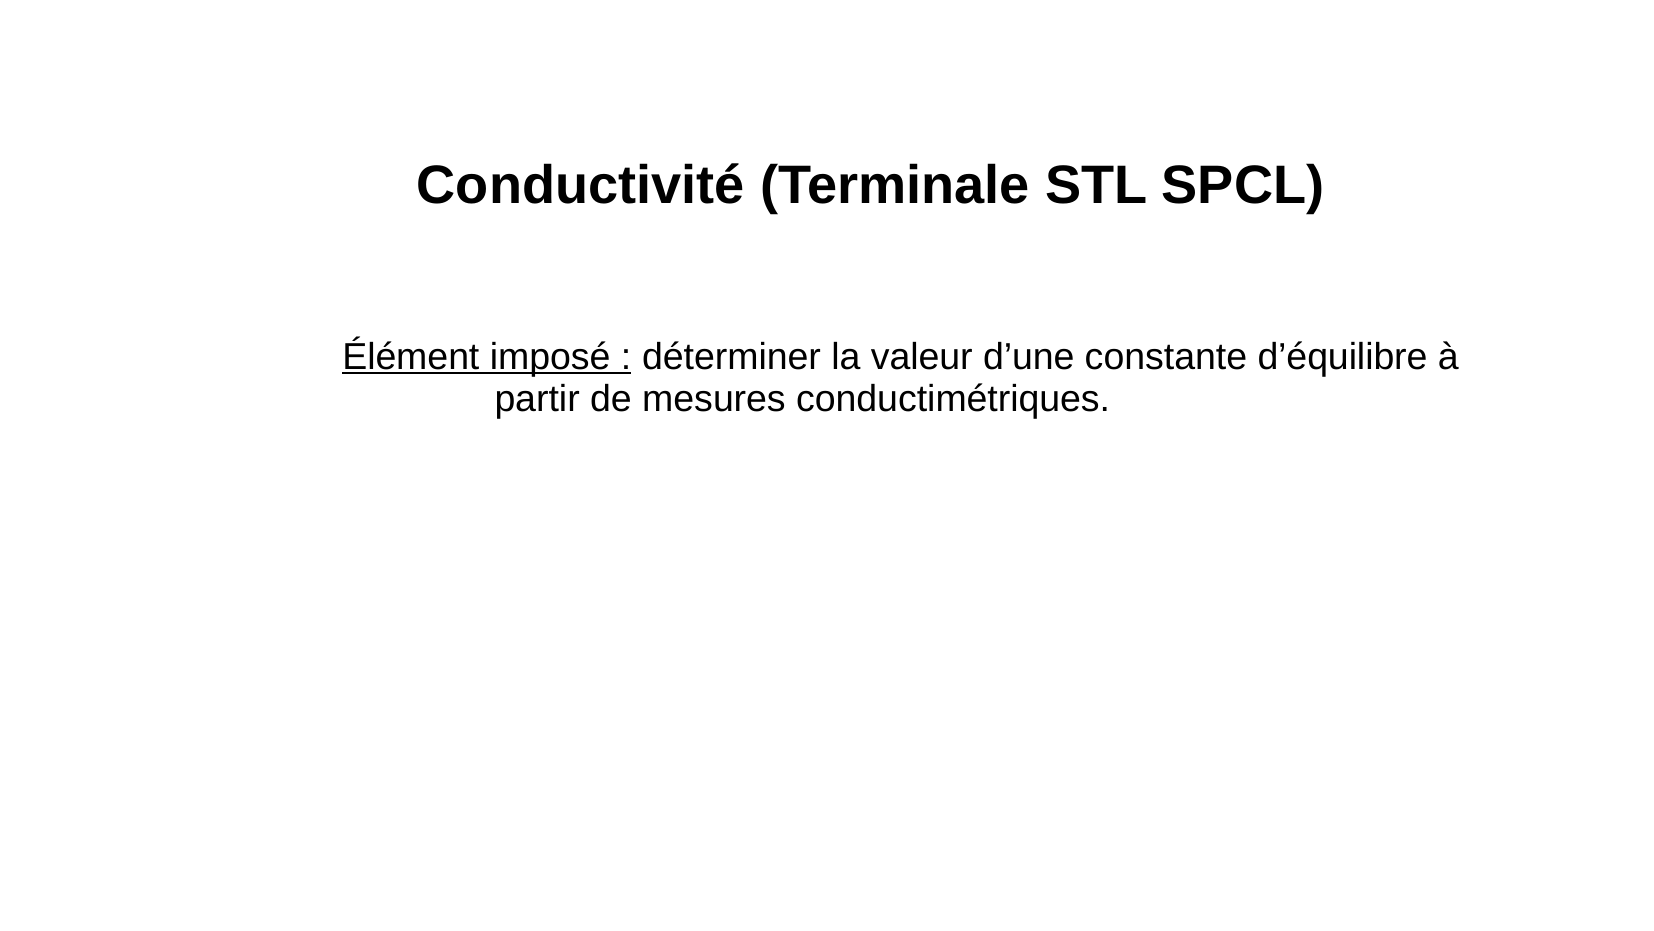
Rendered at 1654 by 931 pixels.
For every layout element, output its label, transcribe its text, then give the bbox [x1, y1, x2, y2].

text_box Élément imposé : déterminer la valeur d’une constante d’équilibre à partir de mesures conductimétriques. [324, 328, 1477, 680]
text_box Conductivité (Terminale STL SPCL) [295, 147, 1447, 284]
